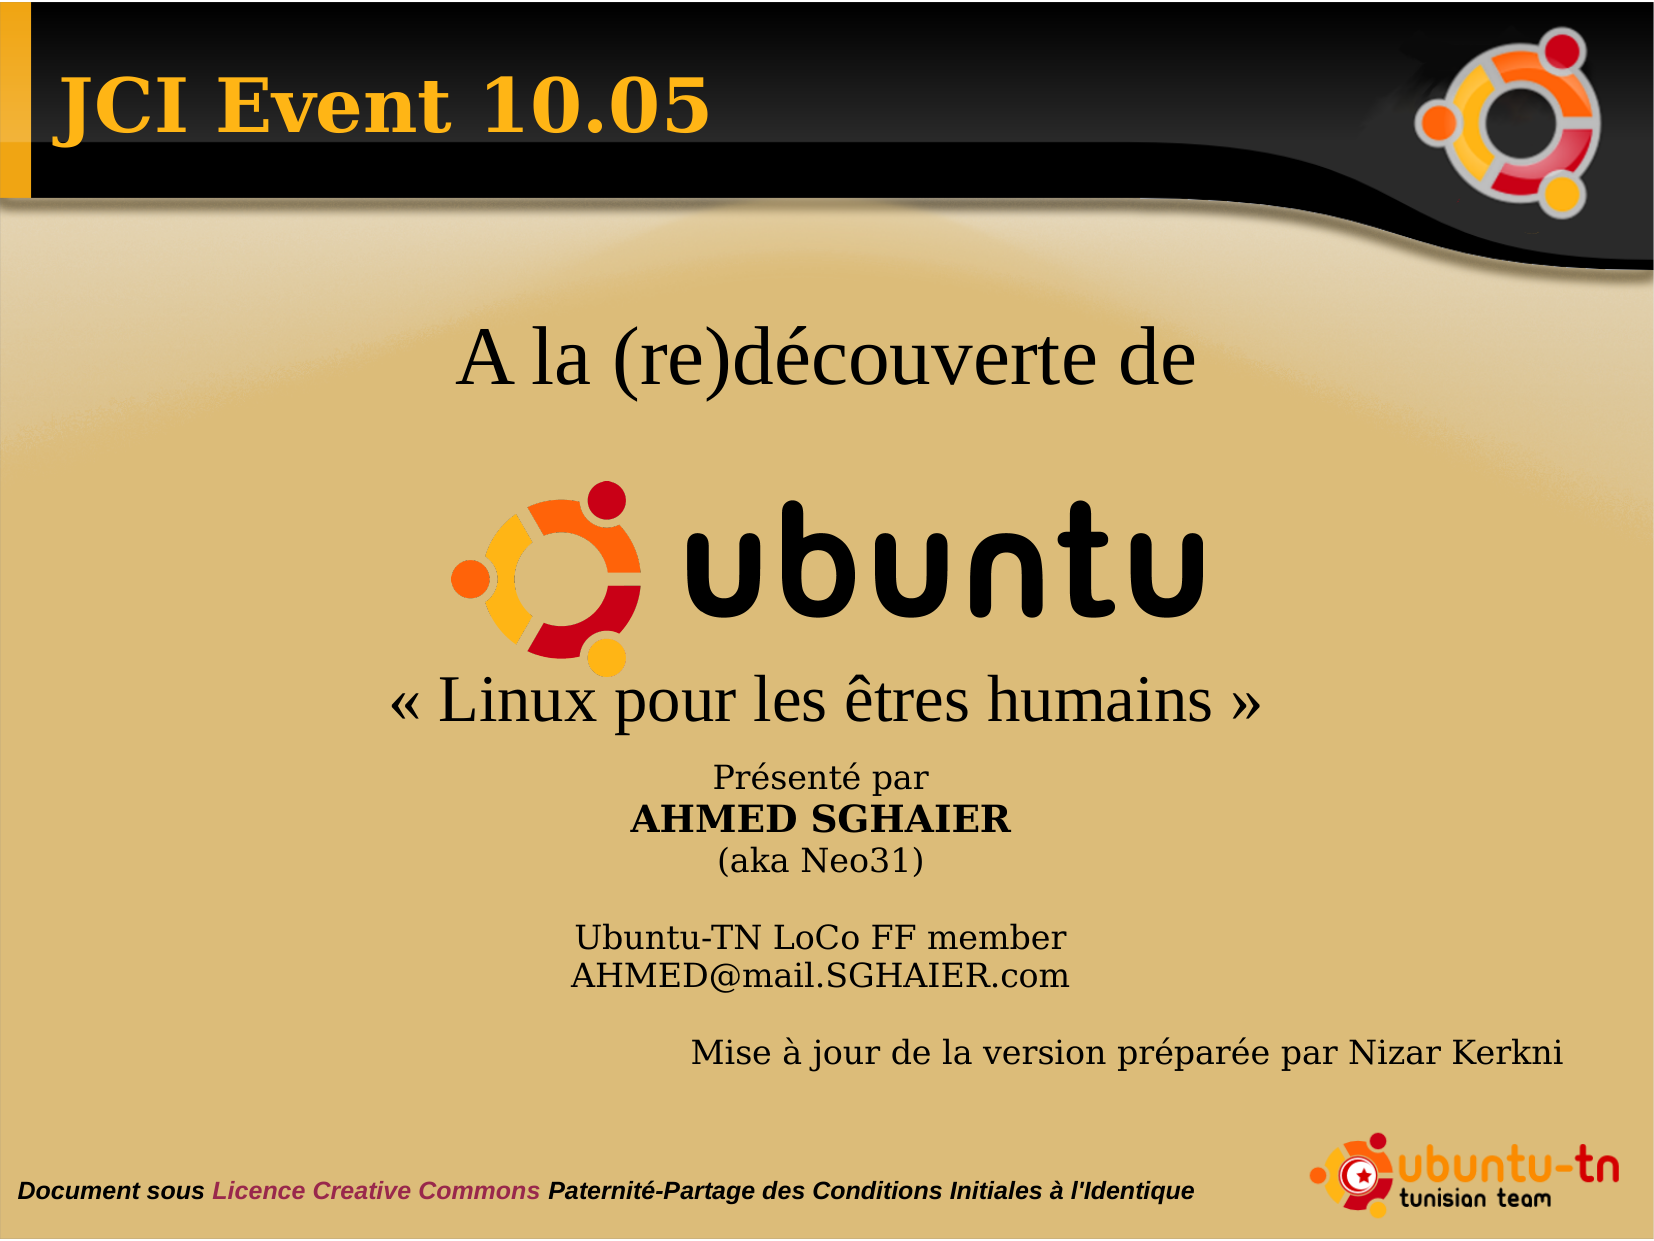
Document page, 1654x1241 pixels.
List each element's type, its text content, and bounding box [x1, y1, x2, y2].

text_box Présenté par AHMED SGHAIER (aka Neo31) Ubuntu-TN LoCo FF member AHMED@mail.SGHAIER.com Mise à jour de la version préparée par Nizar Kerkni [76, 758, 1565, 1073]
picture [0, 0, 1654, 1241]
title JCI Event 10.05 [59, 9, 1447, 202]
subtitle « Linux pour les êtres humains » [82, 621, 1571, 778]
text_box A la (re)découverte de [82, 279, 1571, 435]
text_box Document sous Licence Creative Commons Paternité-Partage des Conditions Initiales à l'Identique [17, 1163, 1229, 1223]
